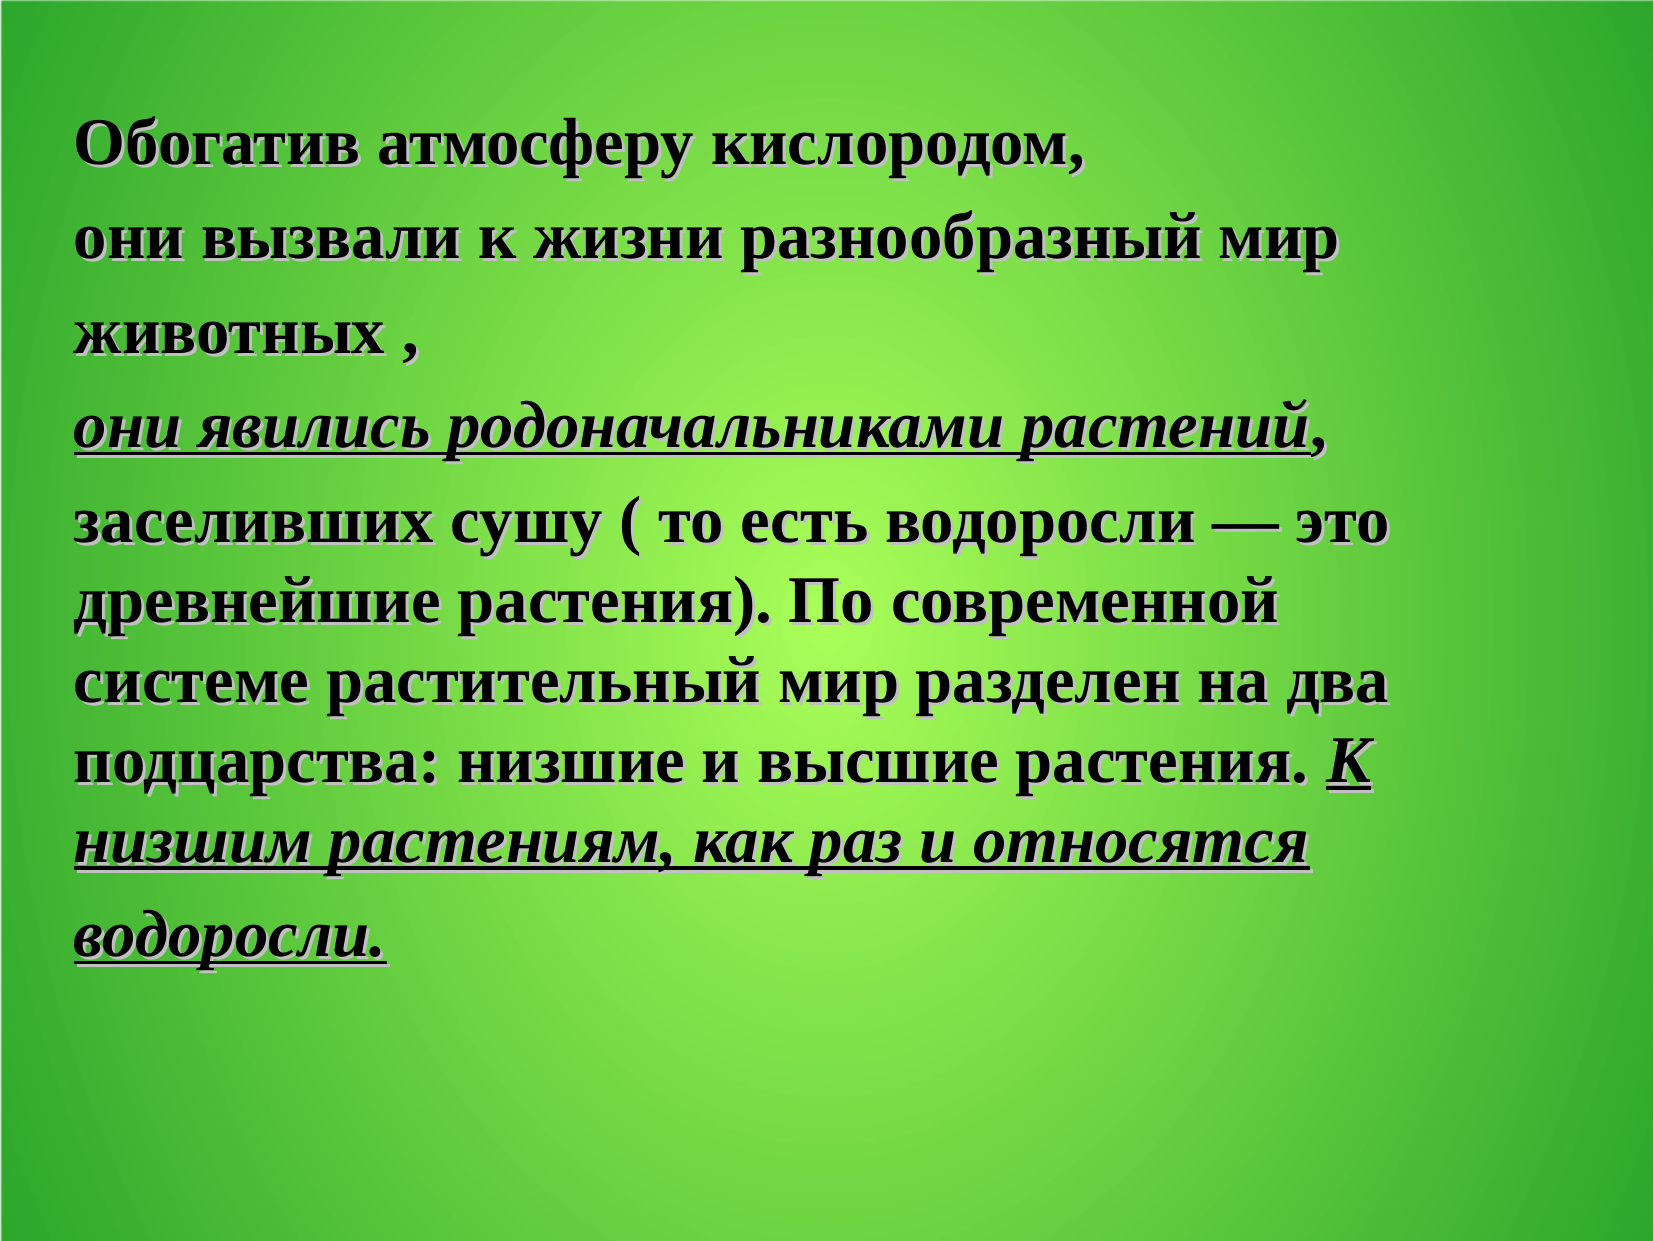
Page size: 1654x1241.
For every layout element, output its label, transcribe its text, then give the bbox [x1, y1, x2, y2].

picture [0, 0, 1654, 1241]
text_box Обогатив атмосферу кислородом, они вызвали к жизни разнообразный мир животных , они явились родоначальниками растений, заселивших сушу ( то есть водоросли — это древнейшие растения). По современной системе растительный мир разделен на два подцарства: низшие и высшие растения. К низшим растениям, как раз и относятся водоросли. [59, 90, 1501, 1182]
